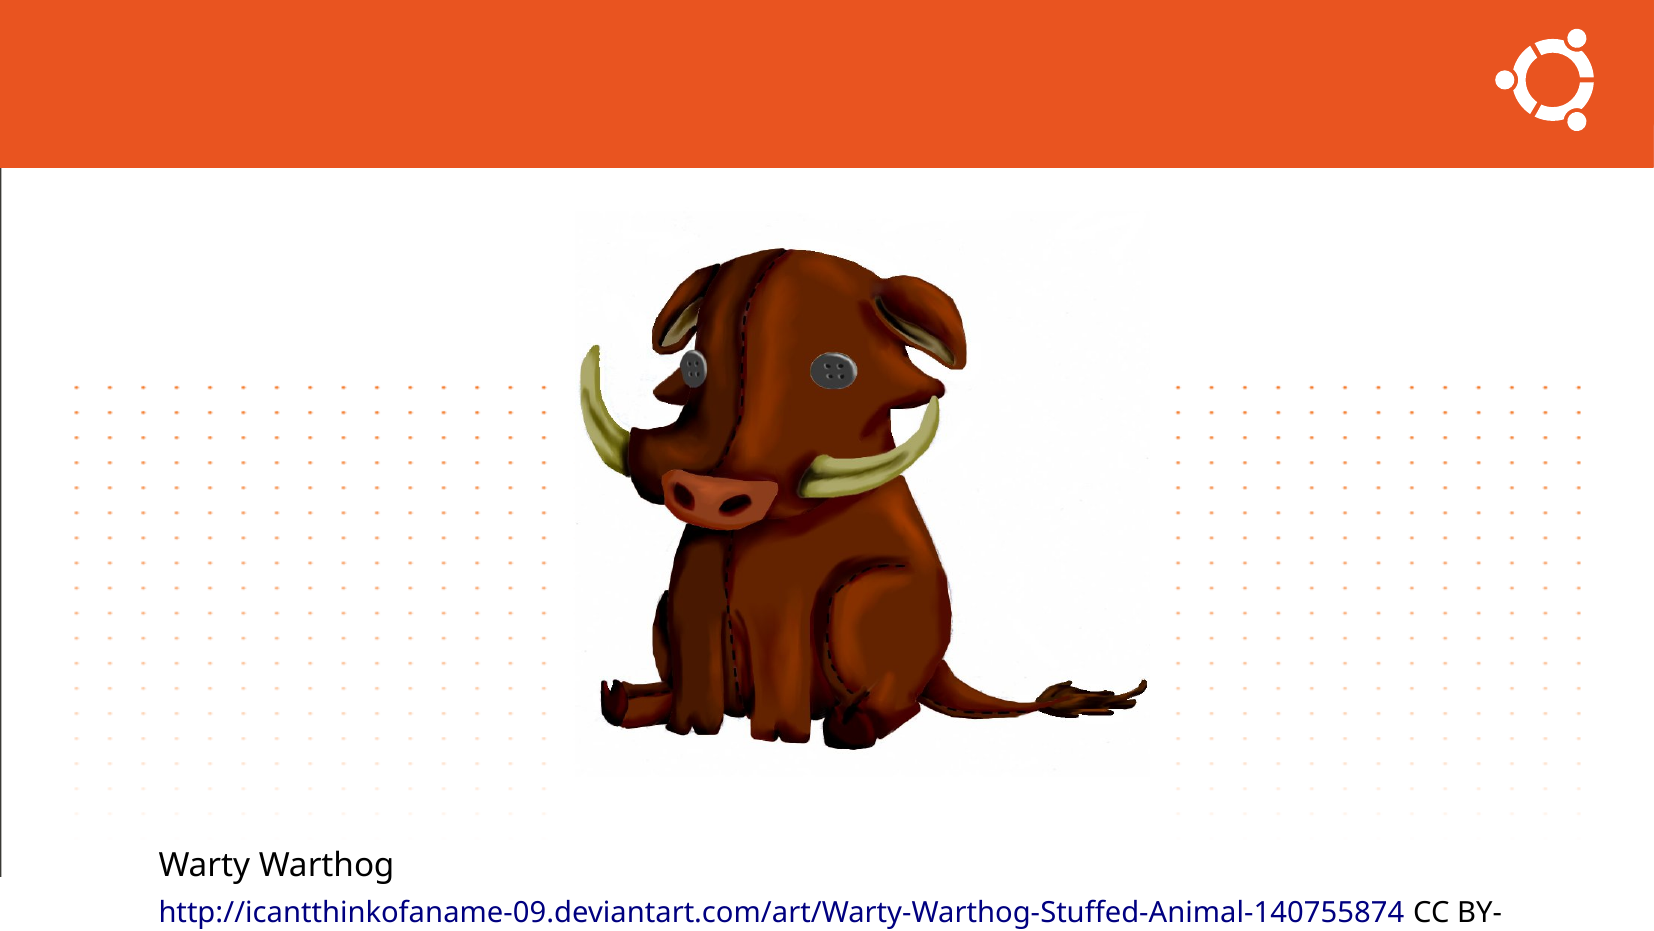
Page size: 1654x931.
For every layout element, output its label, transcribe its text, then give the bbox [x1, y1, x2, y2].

list [82, 359, 1461, 832]
text_box Warty Warthog [143, 833, 1580, 886]
picture [0, 0, 1654, 877]
text_box http://icantthinkofaname-09.deviantart.com/art/Warty-Warthog-Stuffed-Animal-140755874 CC BY-SA [143, 886, 1519, 931]
